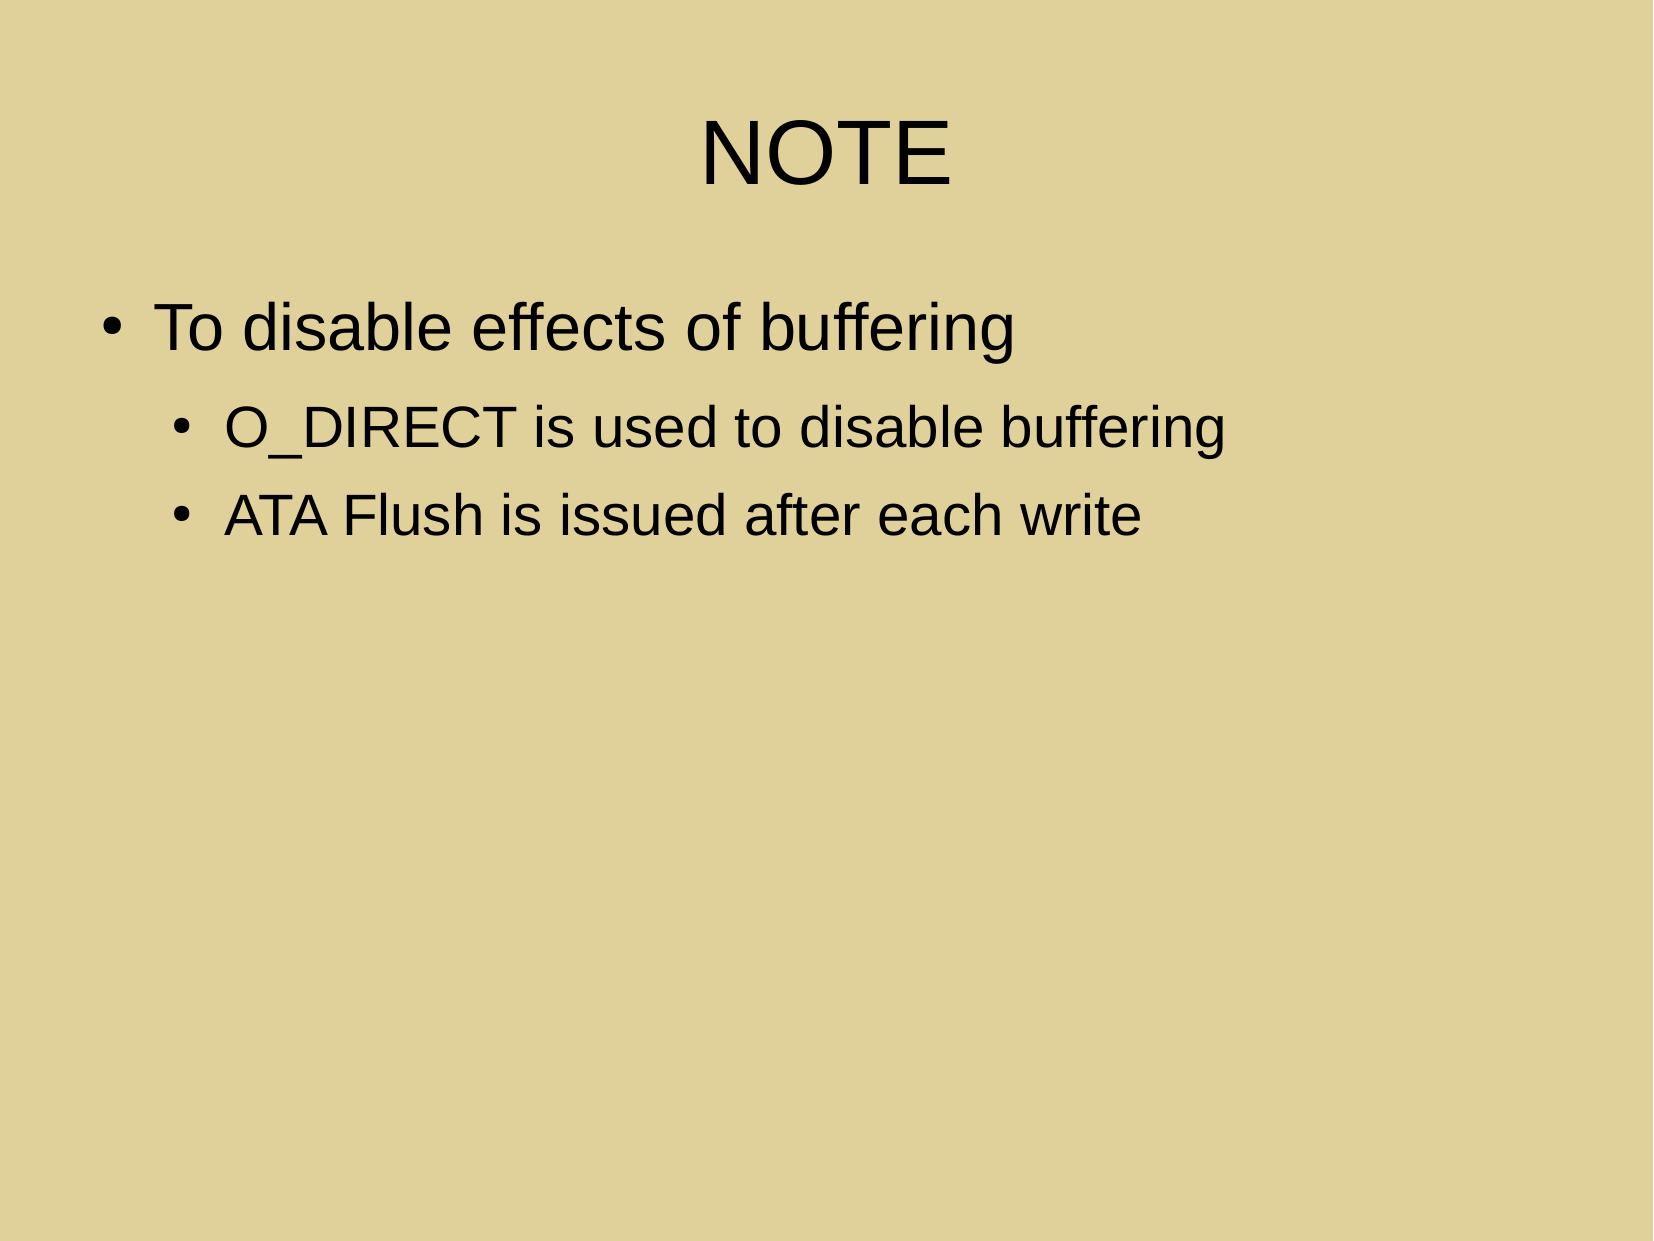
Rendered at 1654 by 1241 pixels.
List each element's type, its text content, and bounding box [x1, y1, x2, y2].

title NOTE [82, 49, 1571, 257]
list To disable effects of buffering O_DIRECT is used to disable buffering ATA Flush is issued after each write [82, 290, 1571, 1109]
